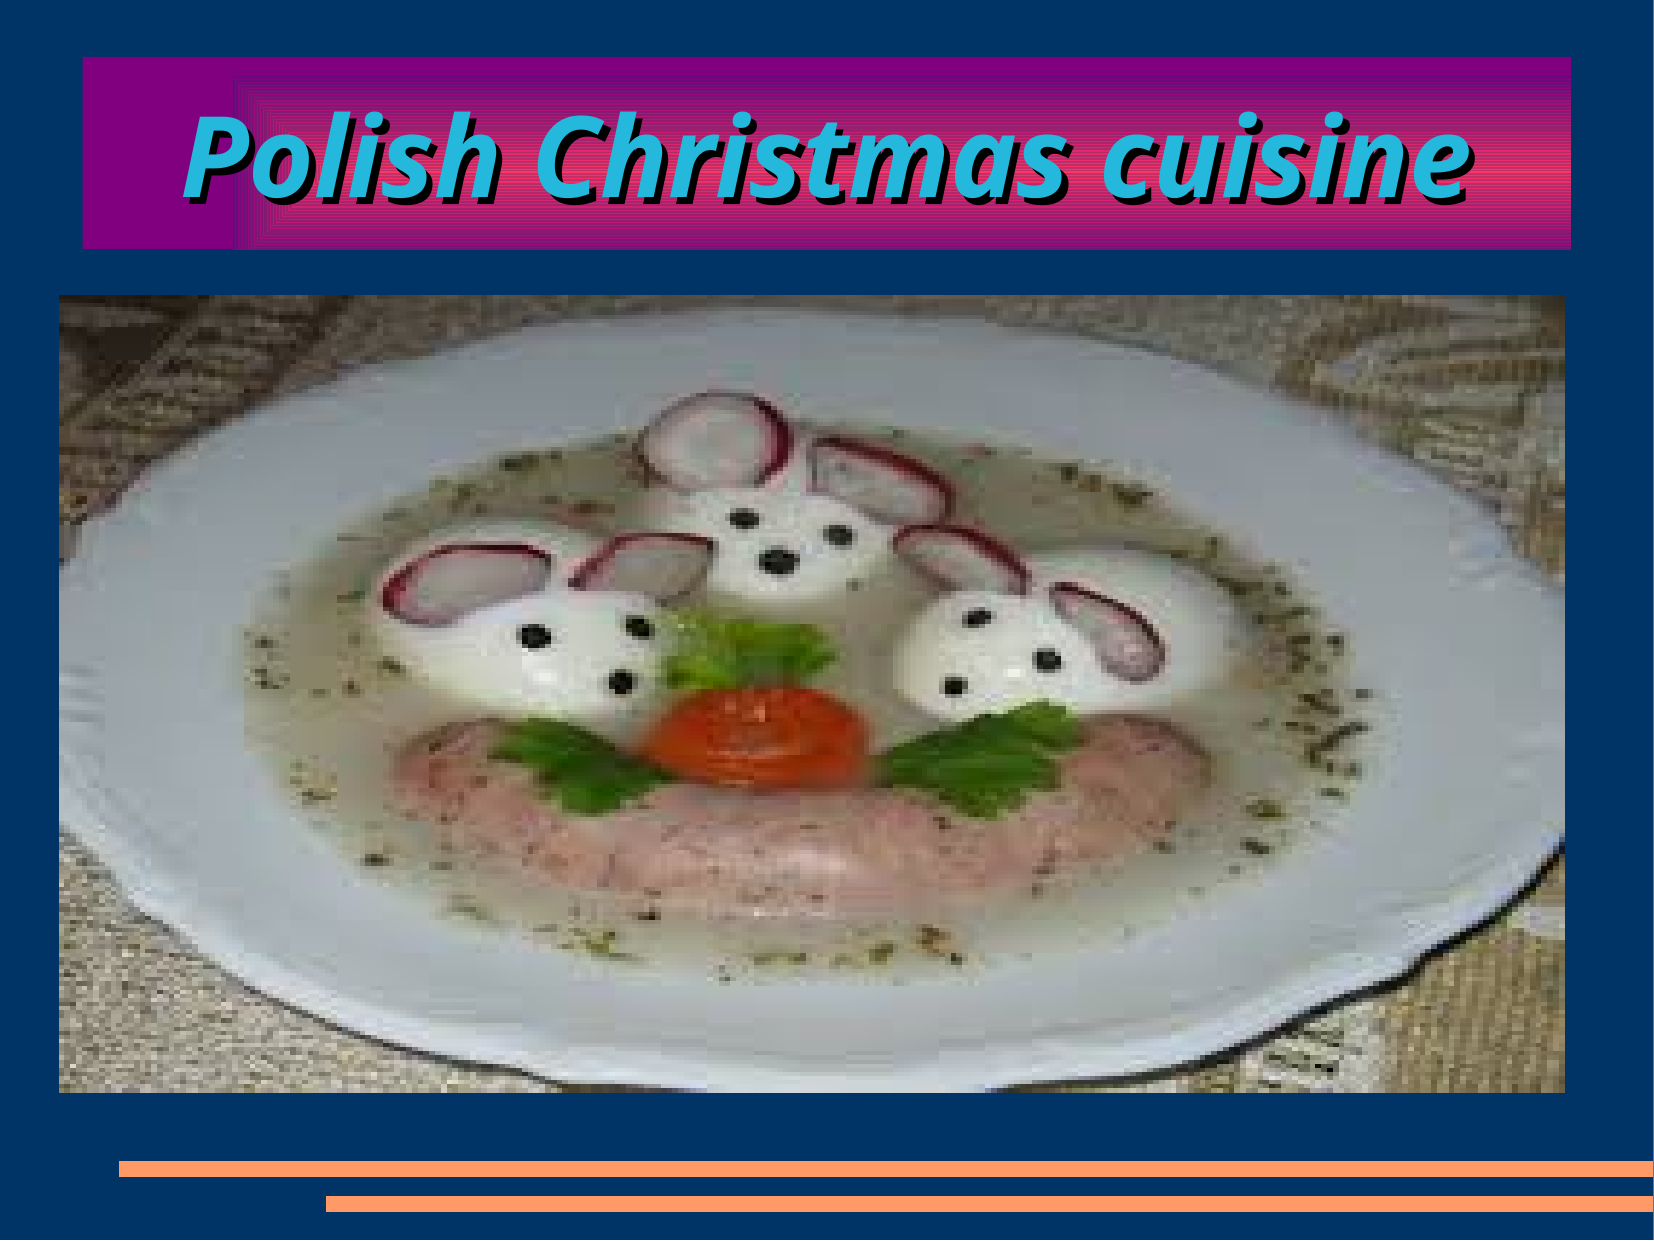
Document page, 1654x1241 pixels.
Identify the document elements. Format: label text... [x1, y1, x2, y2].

title Polish Christmas cuisine [82, 56, 1571, 250]
picture [59, 295, 1565, 1093]
